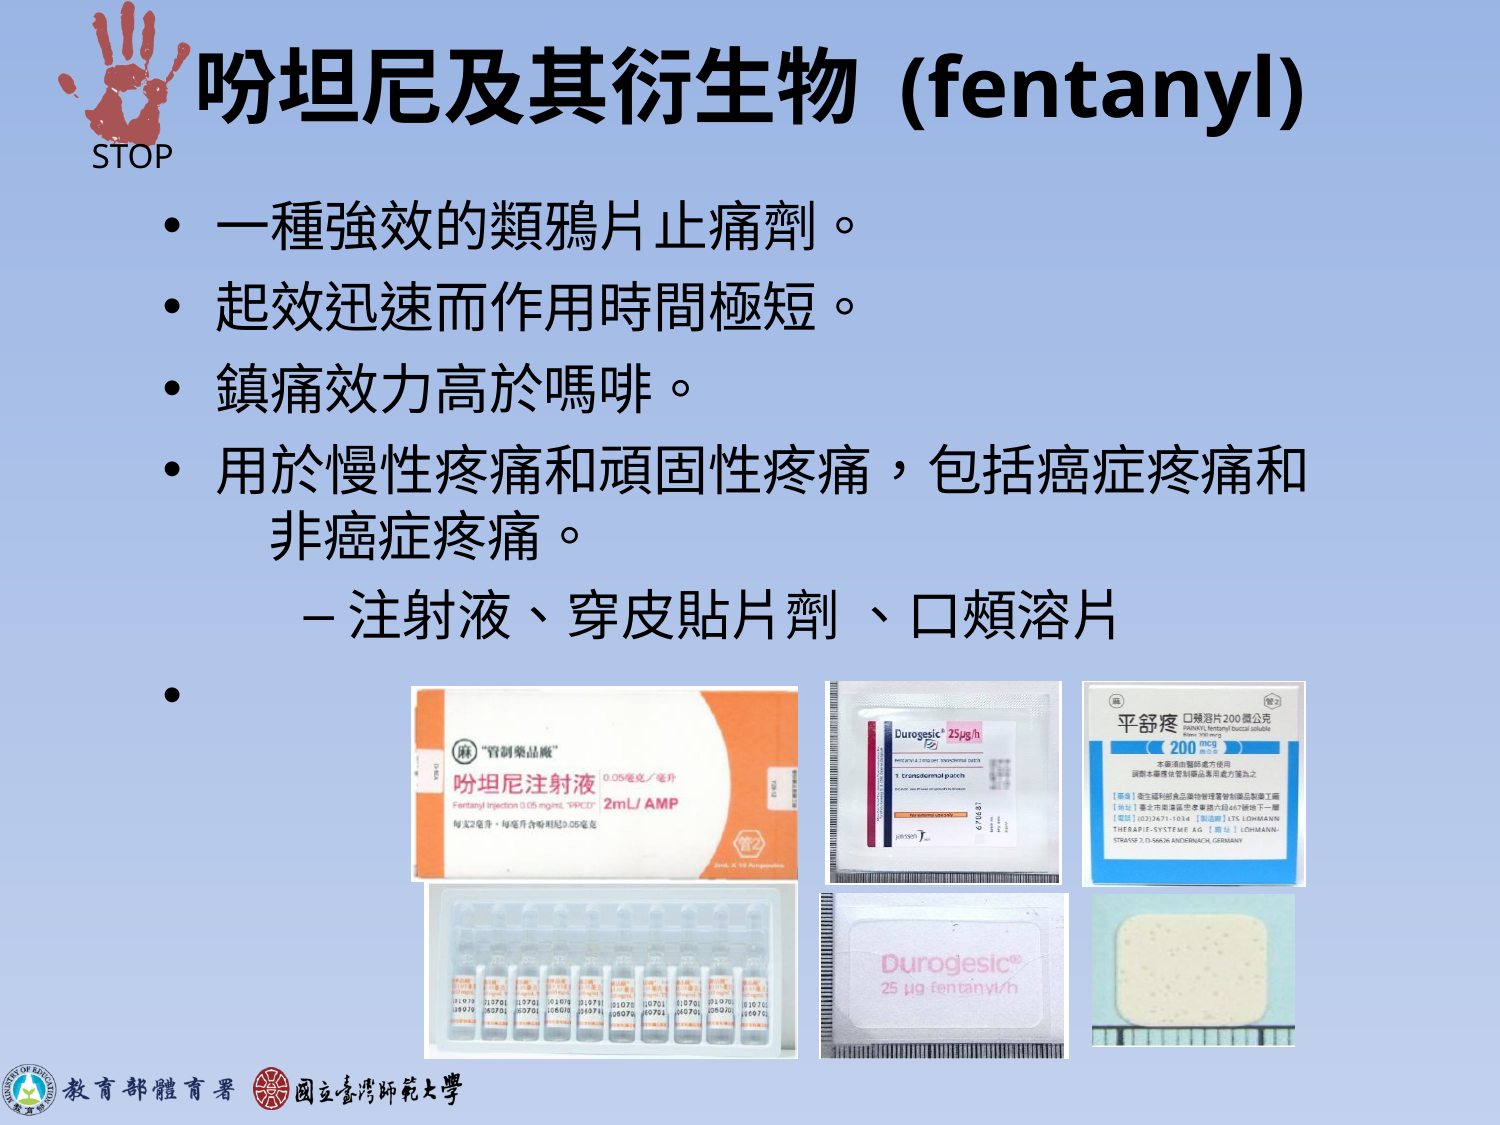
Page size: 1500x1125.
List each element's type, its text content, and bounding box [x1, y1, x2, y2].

picture [1092, 894, 1295, 1047]
picture [1082, 681, 1306, 887]
list 一種強效的類鴉片止痛劑。 起效迅速而作用時間極短。 鎮痛效力高於嗎啡。 用於慢性疼痛和頑固性疼痛，包括癌症疼痛和非癌症疼痛。 注射液、穿皮貼片劑 、口頰溶片 [147, 184, 1341, 657]
picture [411, 686, 798, 1059]
picture [825, 681, 1062, 885]
title 吩坦尼及其衍生物 (fentanyl) [200, 7, 1426, 161]
picture [819, 894, 1069, 1059]
picture [53, 0, 200, 155]
text_box STOP [76, 127, 219, 183]
